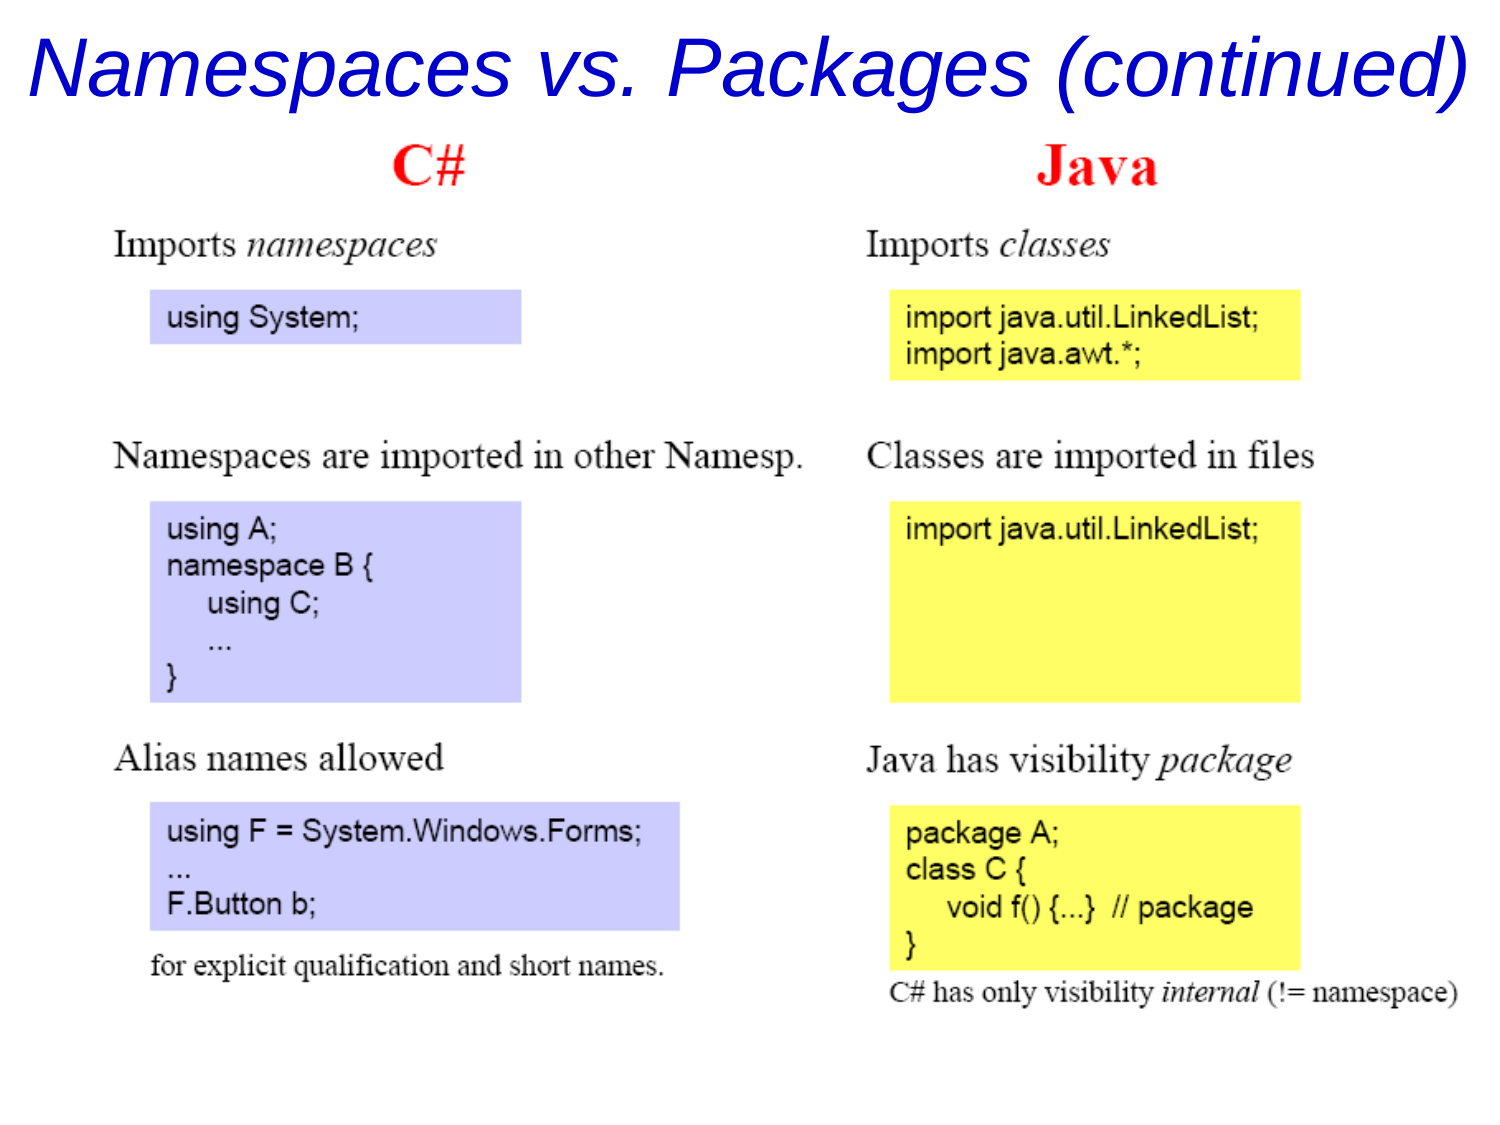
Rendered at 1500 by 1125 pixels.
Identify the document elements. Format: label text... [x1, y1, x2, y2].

title Namespaces vs. Packages (continued) [0, 0, 1500, 126]
picture [76, 133, 1471, 1022]
